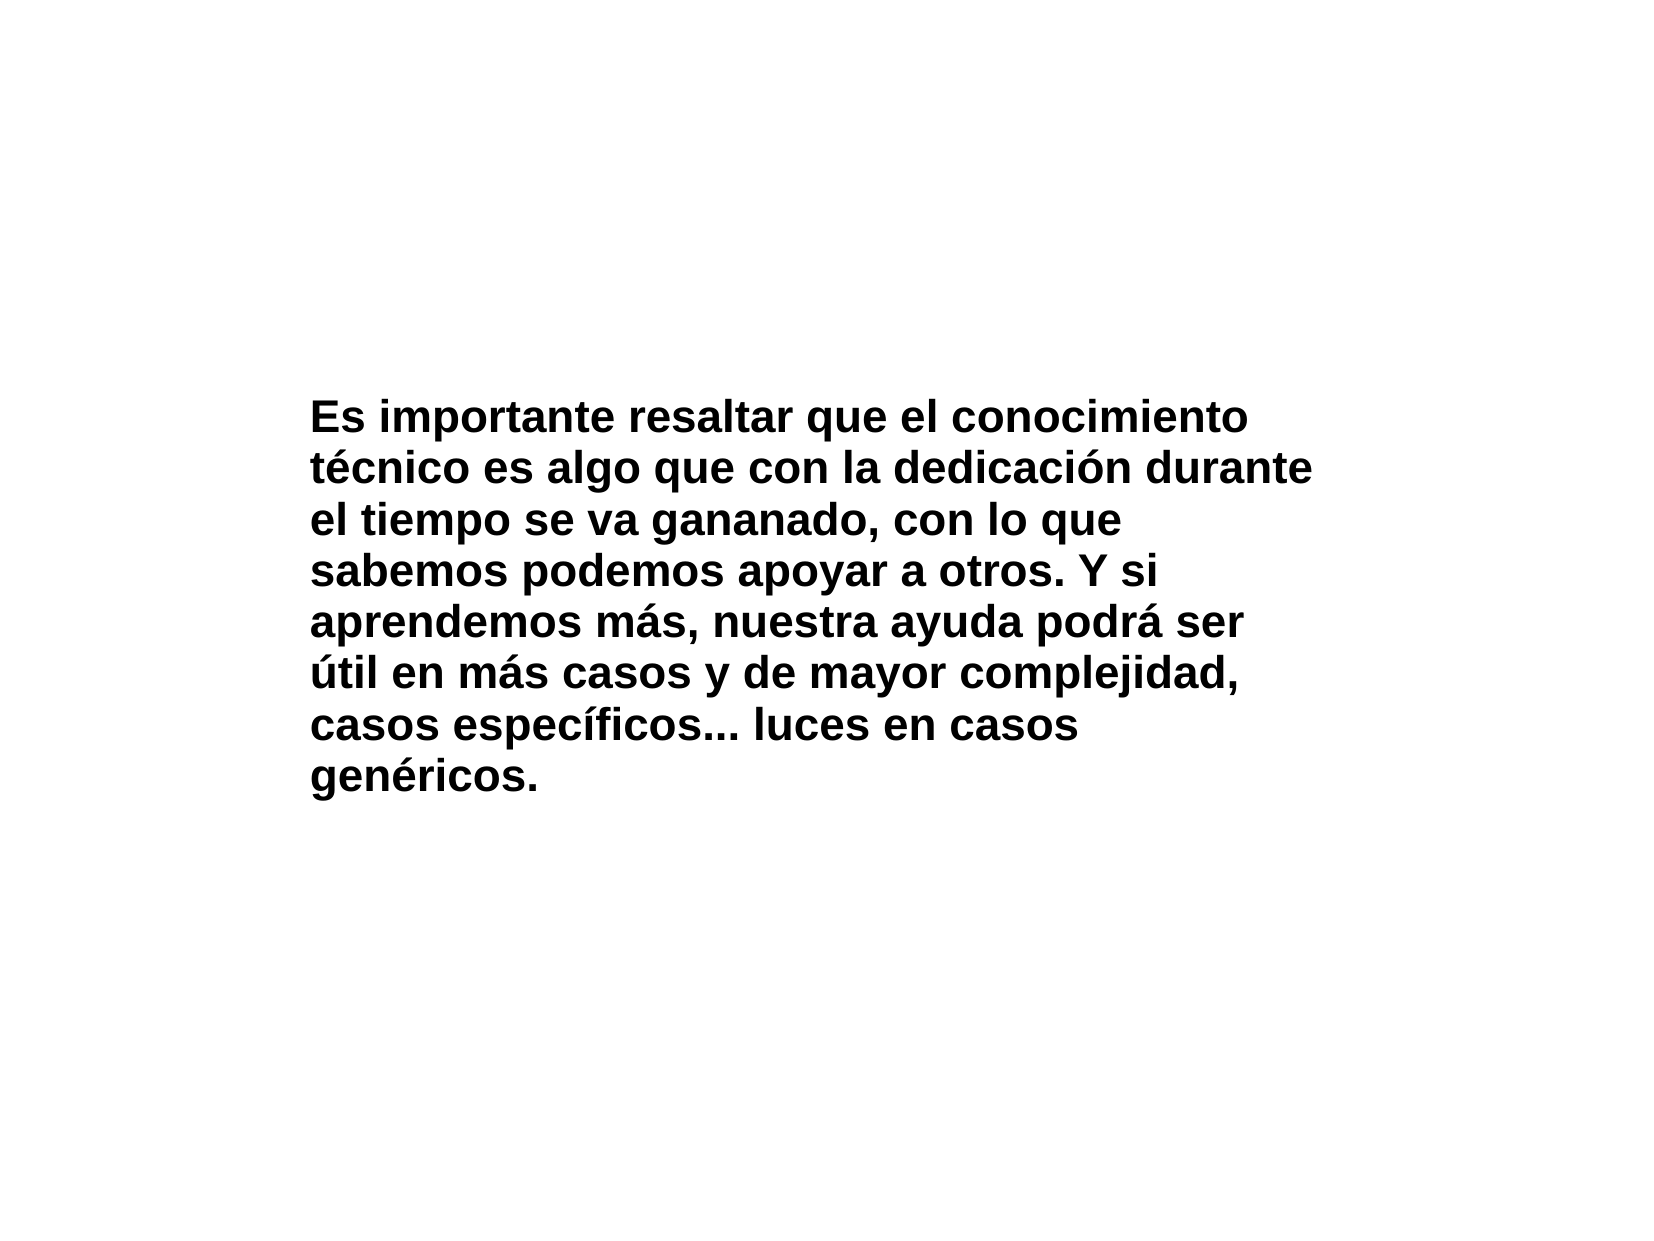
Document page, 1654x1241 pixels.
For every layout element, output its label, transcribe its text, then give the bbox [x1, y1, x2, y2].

text_box Es importante resaltar que el conocimiento técnico es algo que con la dedicación durante el tiempo se va gananado, con lo que sabemos podemos apoyar a otros. Y si aprendemos más, nuestra ayuda podrá ser útil en más casos y de mayor complejidad, casos específicos... luces en casos genéricos. [295, 383, 1334, 817]
